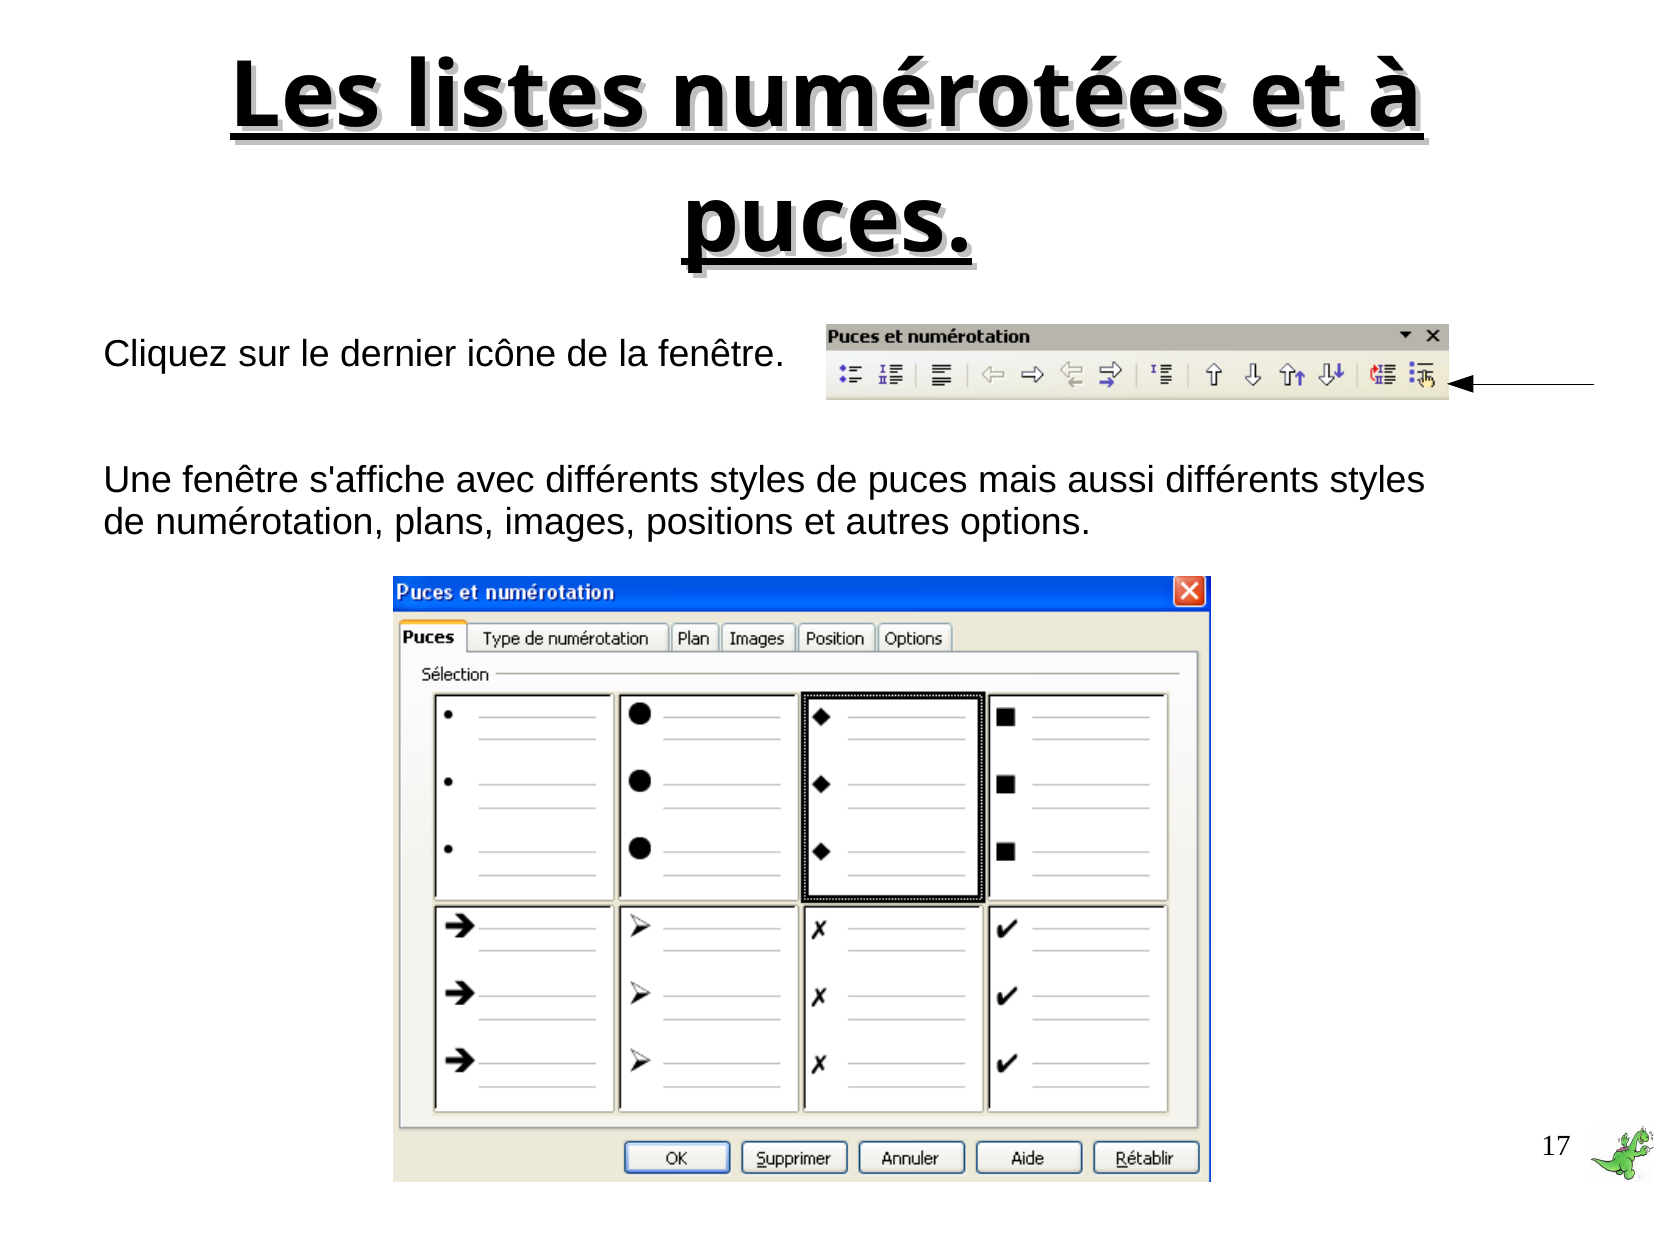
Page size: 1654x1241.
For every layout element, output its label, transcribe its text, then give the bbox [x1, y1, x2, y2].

picture [1590, 1124, 1654, 1182]
text_box Cliquez sur le dernier icône de la fenêtre. Une fenêtre s'affiche avec différents styles de puces mais aussi différents styles de numérotation, plans, images, positions et autres options. [88, 324, 1477, 1102]
picture [826, 324, 1449, 400]
title Les listes numérotées et à puces. [82, 25, 1571, 281]
picture [393, 576, 1211, 1182]
